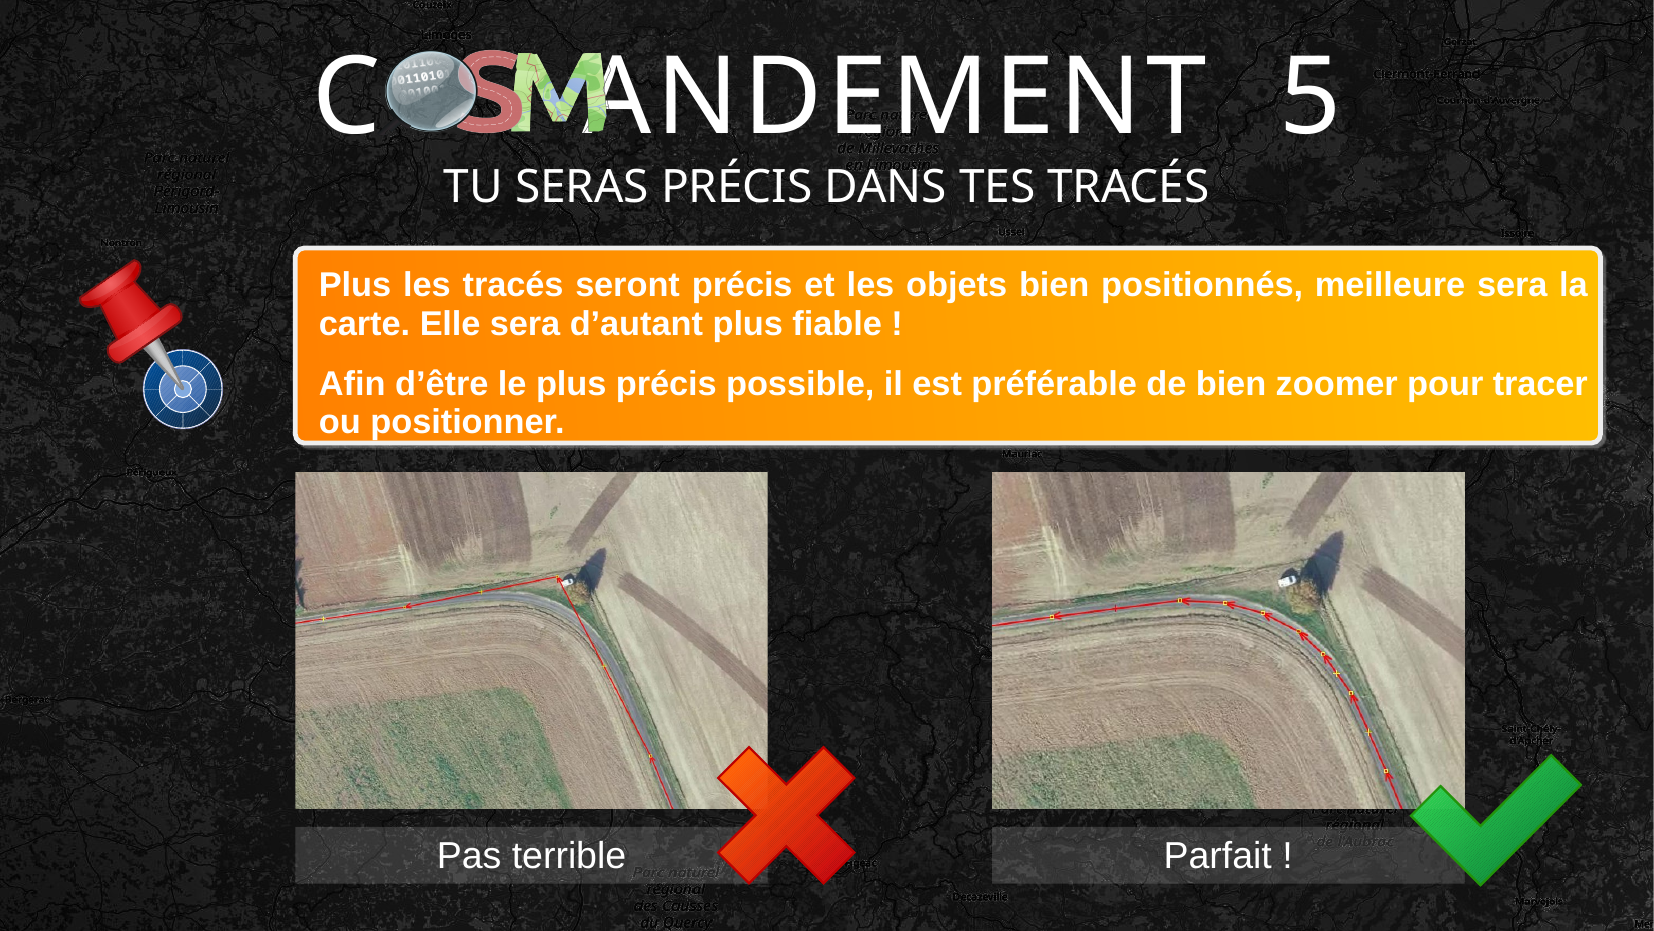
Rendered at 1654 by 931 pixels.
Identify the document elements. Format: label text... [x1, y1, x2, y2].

text_box Pas terrible [295, 826, 667, 884]
text_box Tu seras précis dans tes tracés [330, 169, 1323, 225]
title C ANDEMENT 5 [301, 13, 1353, 169]
list Plus les tracés seront précis et les objets bien positionnés, meilleure sera la carte. Elle sera d’autant plus fiable ! Afin d’être le plus précis possible, il est préférable de bien zoomer pour tracer ou positionner. [318, 265, 1589, 443]
picture [0, 0, 1654, 931]
text_box [295, 248, 1601, 443]
text_box Parfait ! [992, 826, 1375, 884]
